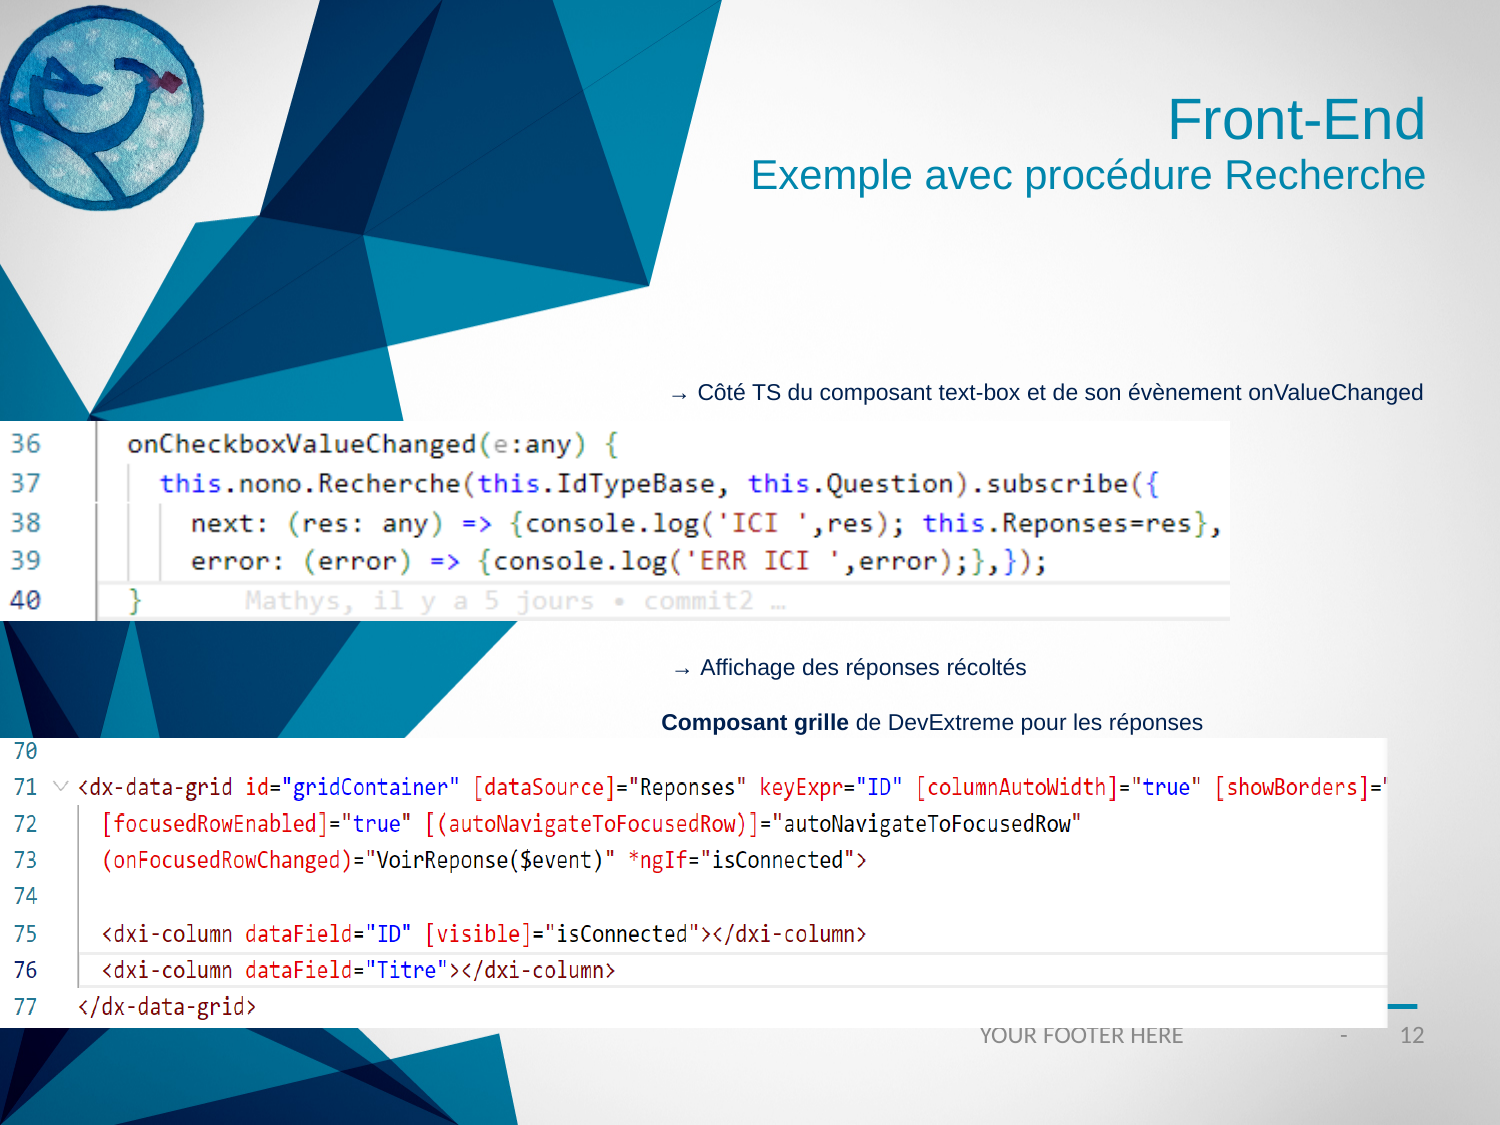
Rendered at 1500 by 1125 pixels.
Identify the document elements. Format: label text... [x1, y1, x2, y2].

picture [0, 0, 1500, 1125]
list → Côté TS du composant text-box et de son évènement onValueChanged → Affichage des réponses récoltés Composant grille de DevExtreme pour les réponses [590, 324, 1425, 1006]
title Front-End Exemple avec procédure Recherche [710, 48, 1427, 237]
